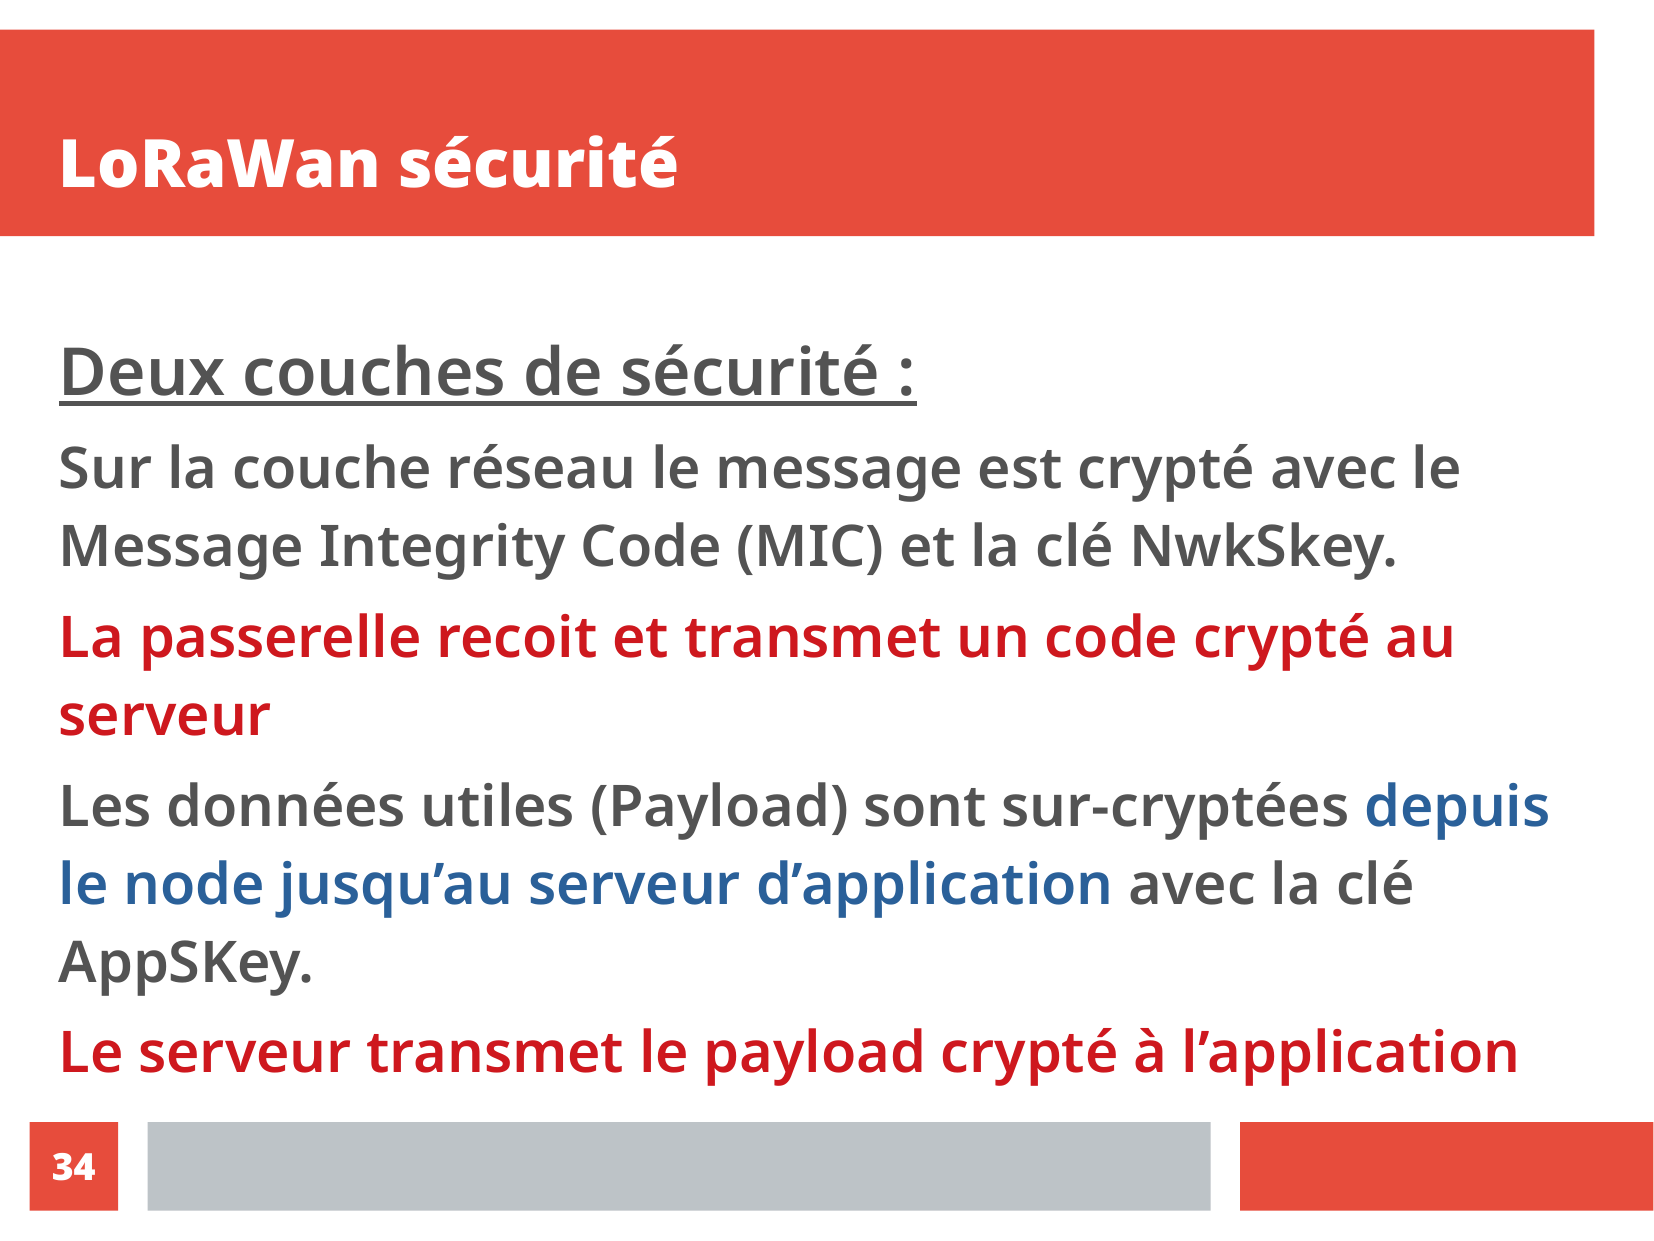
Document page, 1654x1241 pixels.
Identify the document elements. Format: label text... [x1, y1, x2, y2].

list Deux couches de sécurité : Sur la couche réseau le message est crypté avec le Message Integrity Code (MIC) et la clé NwkSkey. La passerelle recoit et transmet un code crypté au serveur Les données utiles (Payload) sont sur-cryptées depuis le node jusqu’au serveur d’application avec la clé AppSKey. Le serveur transmet le payload crypté à l’application [59, 324, 1565, 1093]
title LoRaWan sécurité [59, 59, 1595, 207]
